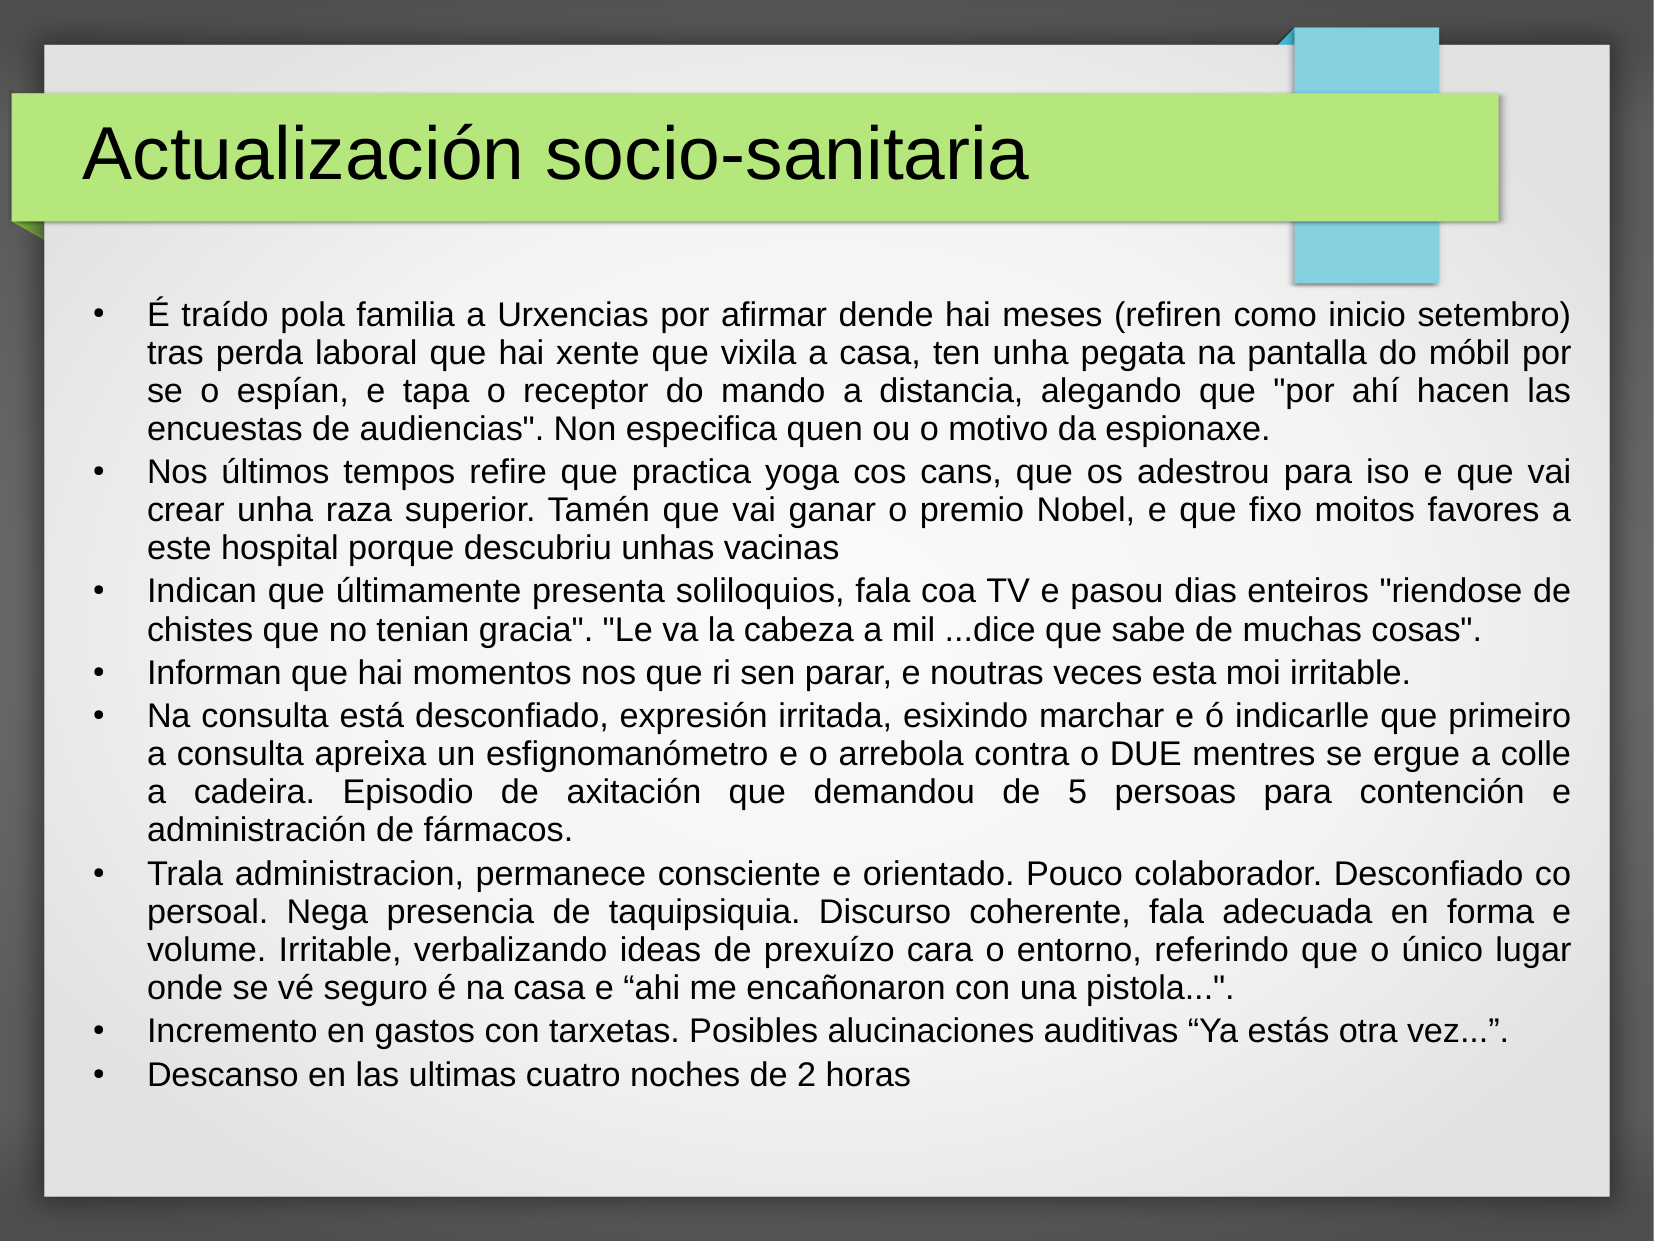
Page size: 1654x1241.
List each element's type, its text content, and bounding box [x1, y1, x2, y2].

title Actualización socio-sanitaria [82, 94, 1264, 213]
picture [0, 0, 1654, 1241]
list É traído pola familia a Urxencias por afirmar dende hai meses (refiren como inicio setembro) tras perda laboral que hai xente que vixila a casa, ten unha pegata na pantalla do móbil por se o espían, e tapa o receptor do mando a distancia, alegando que "por ahí hacen las encuestas de audiencias". Non especifica quen ou o motivo da espionaxe. Nos últimos tempos refire que practica yoga cos cans, que os adestrou para iso e que vai crear unha raza superior. Tamén que vai ganar o premio Nobel, e que fixo moitos favores a este hospital porque descubriu unhas vacinas Indican que últimamente presenta soliloquios, fala coa TV e pasou dias enteiros "riendose de chistes que no tenian gracia". "Le va la cabeza a mil ...dice que sabe de muchas cosas". Informan que hai momentos nos que ri sen parar, e noutras veces esta moi irritable. Na consulta está desconfiado, expresión irritada, esixindo marchar e ó indicarlle que primeiro a consulta apreixa un esfignomanómetro e o arrebola contra o DUE mentres se ergue a colle a cadeira. Episodio de axitación que demandou de 5 persoas para contención e administración de fármacos. Trala administracion, permanece consciente e orientado. Pouco colaborador. Desconfiado co persoal. Nega presencia de taquipsiquia. Discurso coherente, fala adecuada en forma e volume. Irritable, verbalizando ideas de prexuízo cara o entorno, referindo que o único lugar onde se vé seguro é na casa e “ahi me encañonaron con una pistola...". Incremento en gastos con tarxetas. Posibles alucinaciones auditivas “Ya estás otra vez...”. Descanso en las ultimas cuatro noches de 2 horas [82, 295, 1571, 1111]
